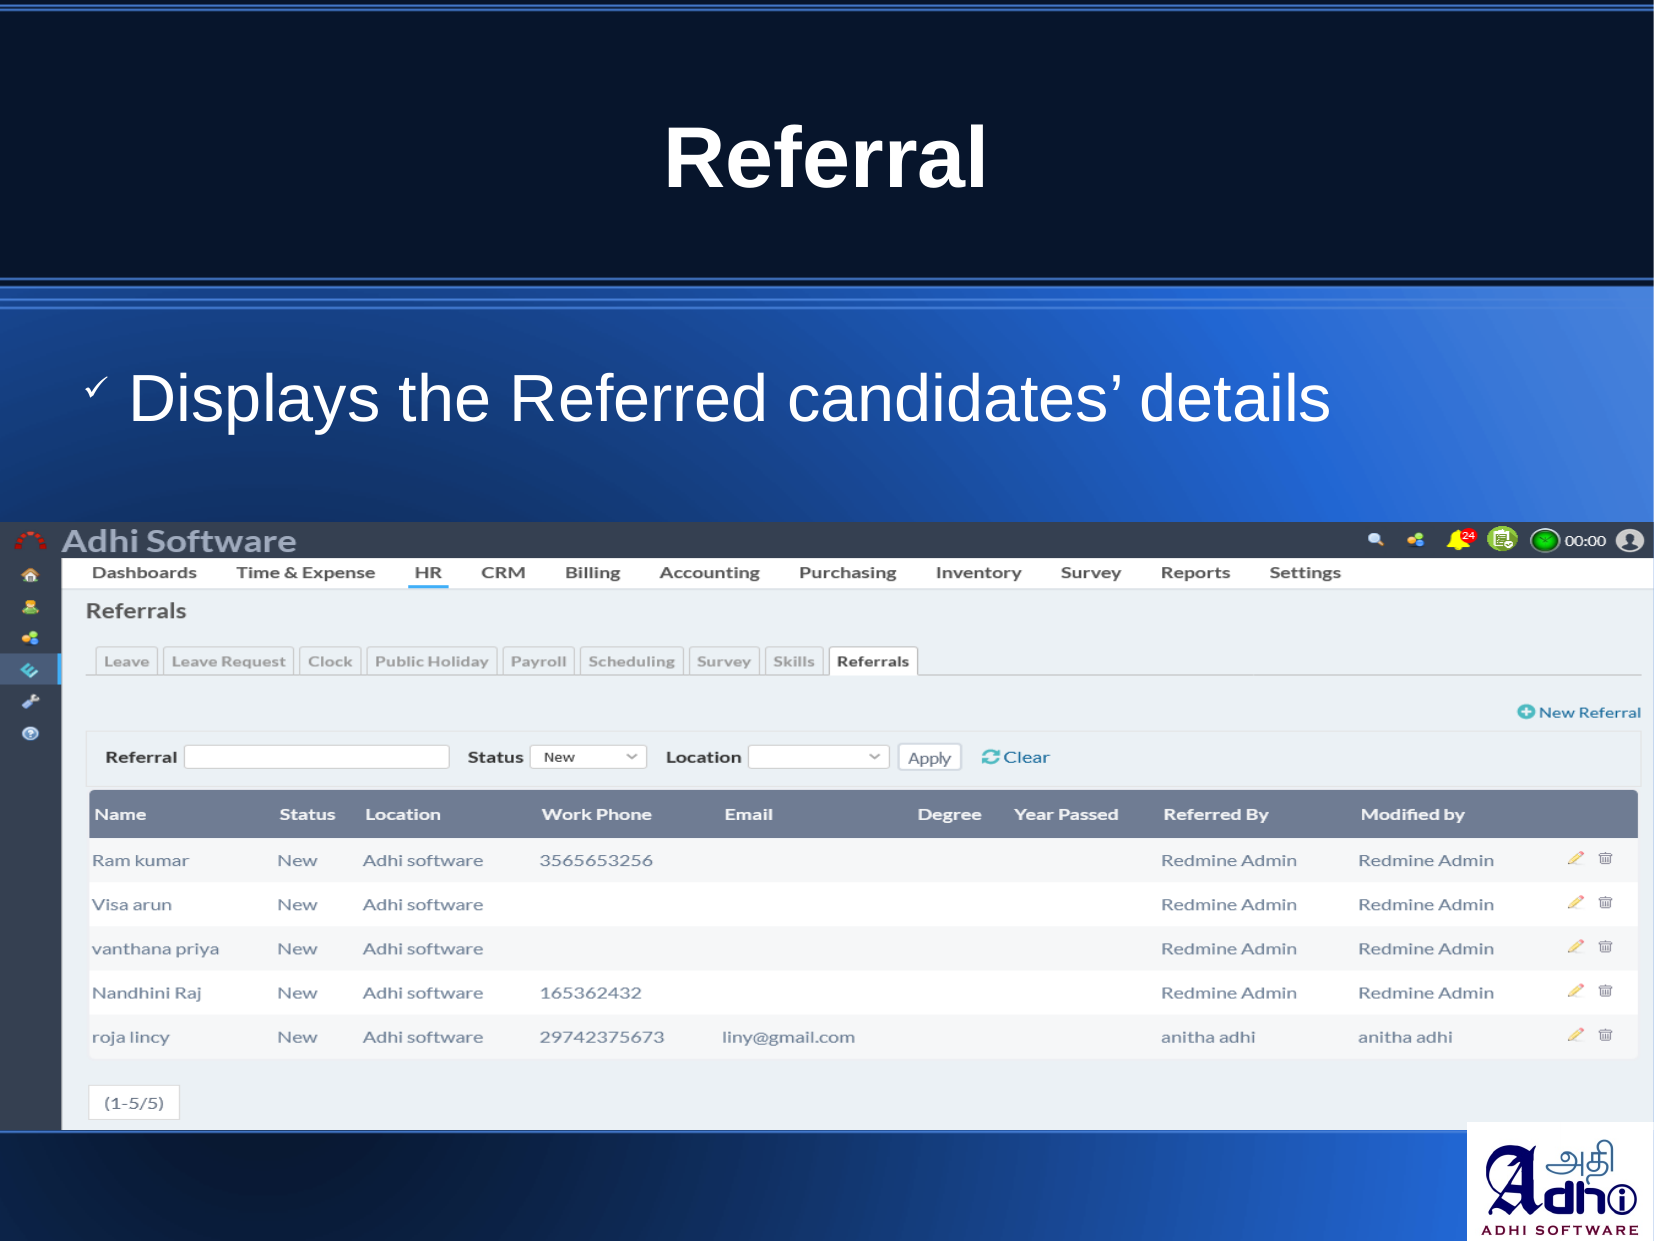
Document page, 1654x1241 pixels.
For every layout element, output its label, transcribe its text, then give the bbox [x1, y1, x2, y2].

list Displays the Referred candidates’ details [82, 355, 1571, 522]
picture [0, 0, 1654, 1241]
title Referral [82, 49, 1571, 257]
